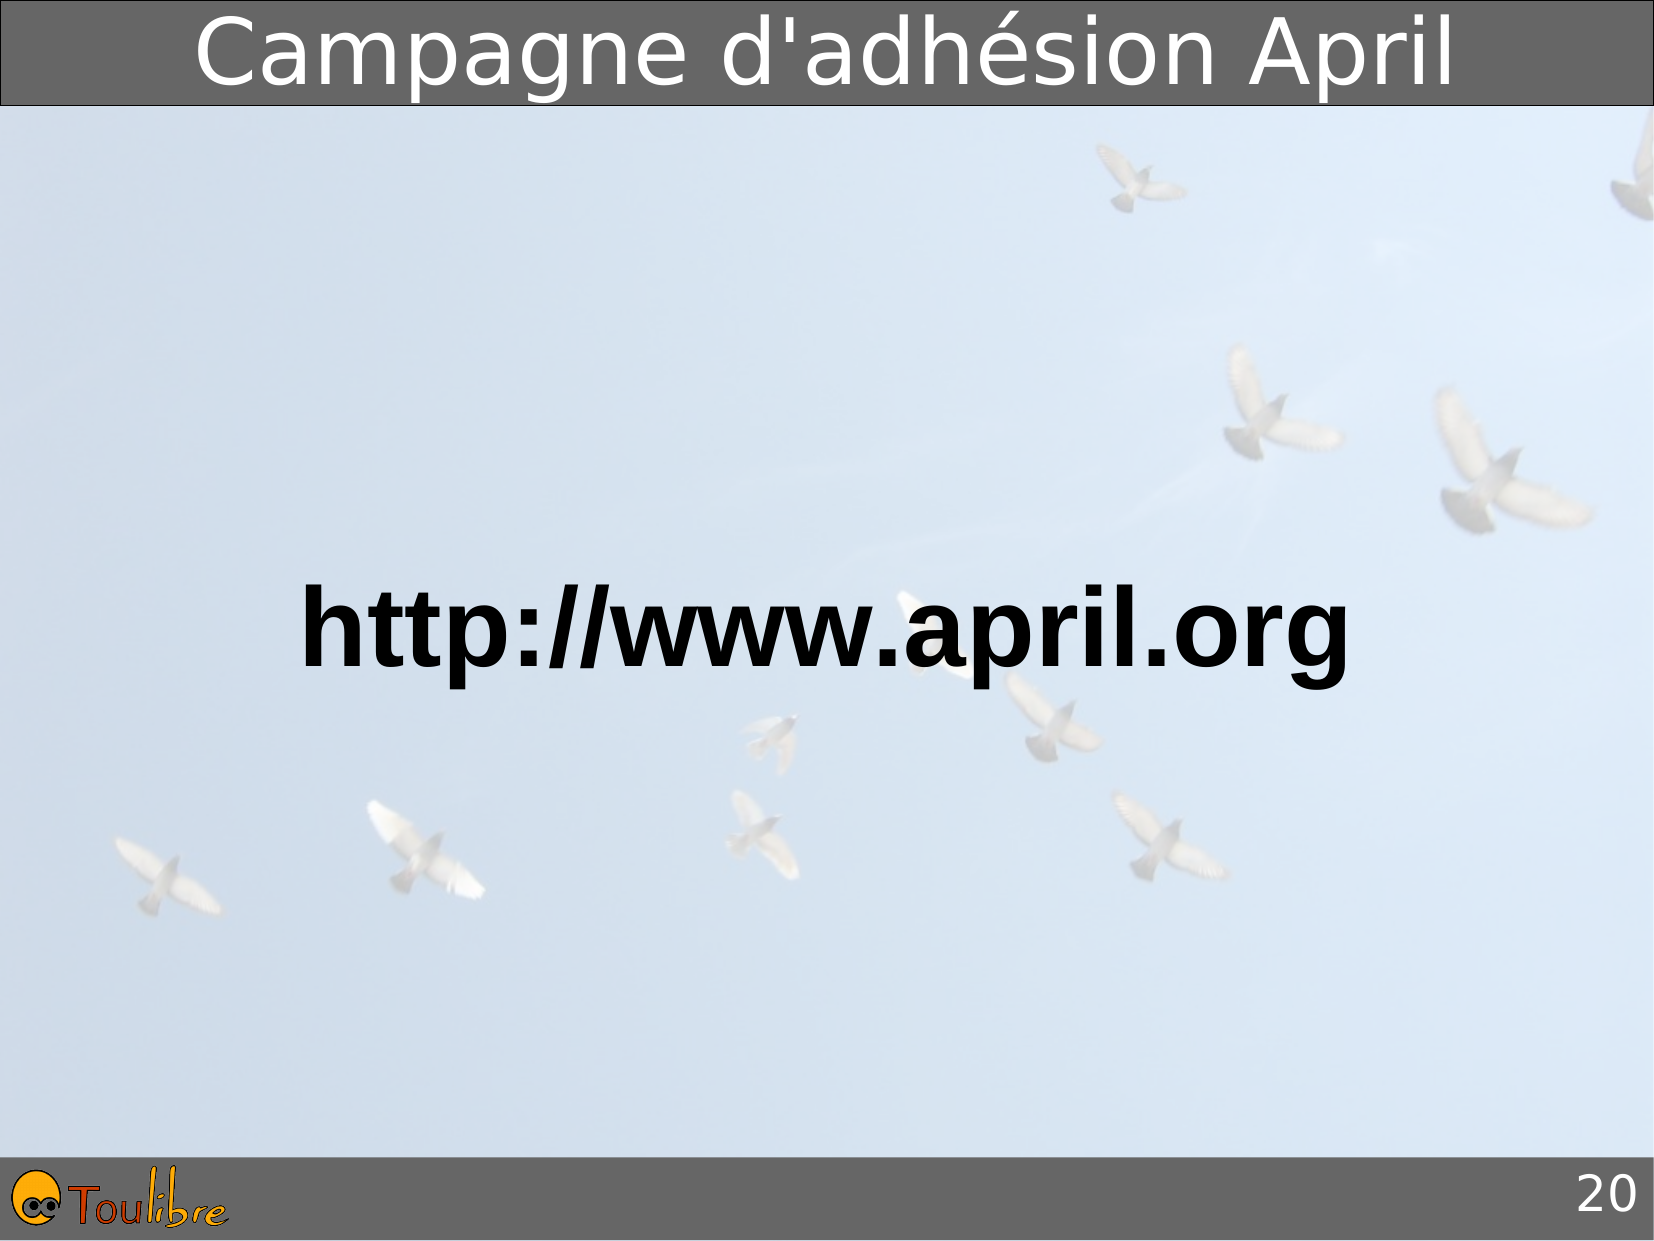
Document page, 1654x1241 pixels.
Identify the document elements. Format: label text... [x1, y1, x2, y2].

picture [11, 1165, 229, 1228]
title Campagne d'adhésion April [0, 0, 1654, 107]
subtitle http://www.april.org [82, 154, 1571, 1102]
